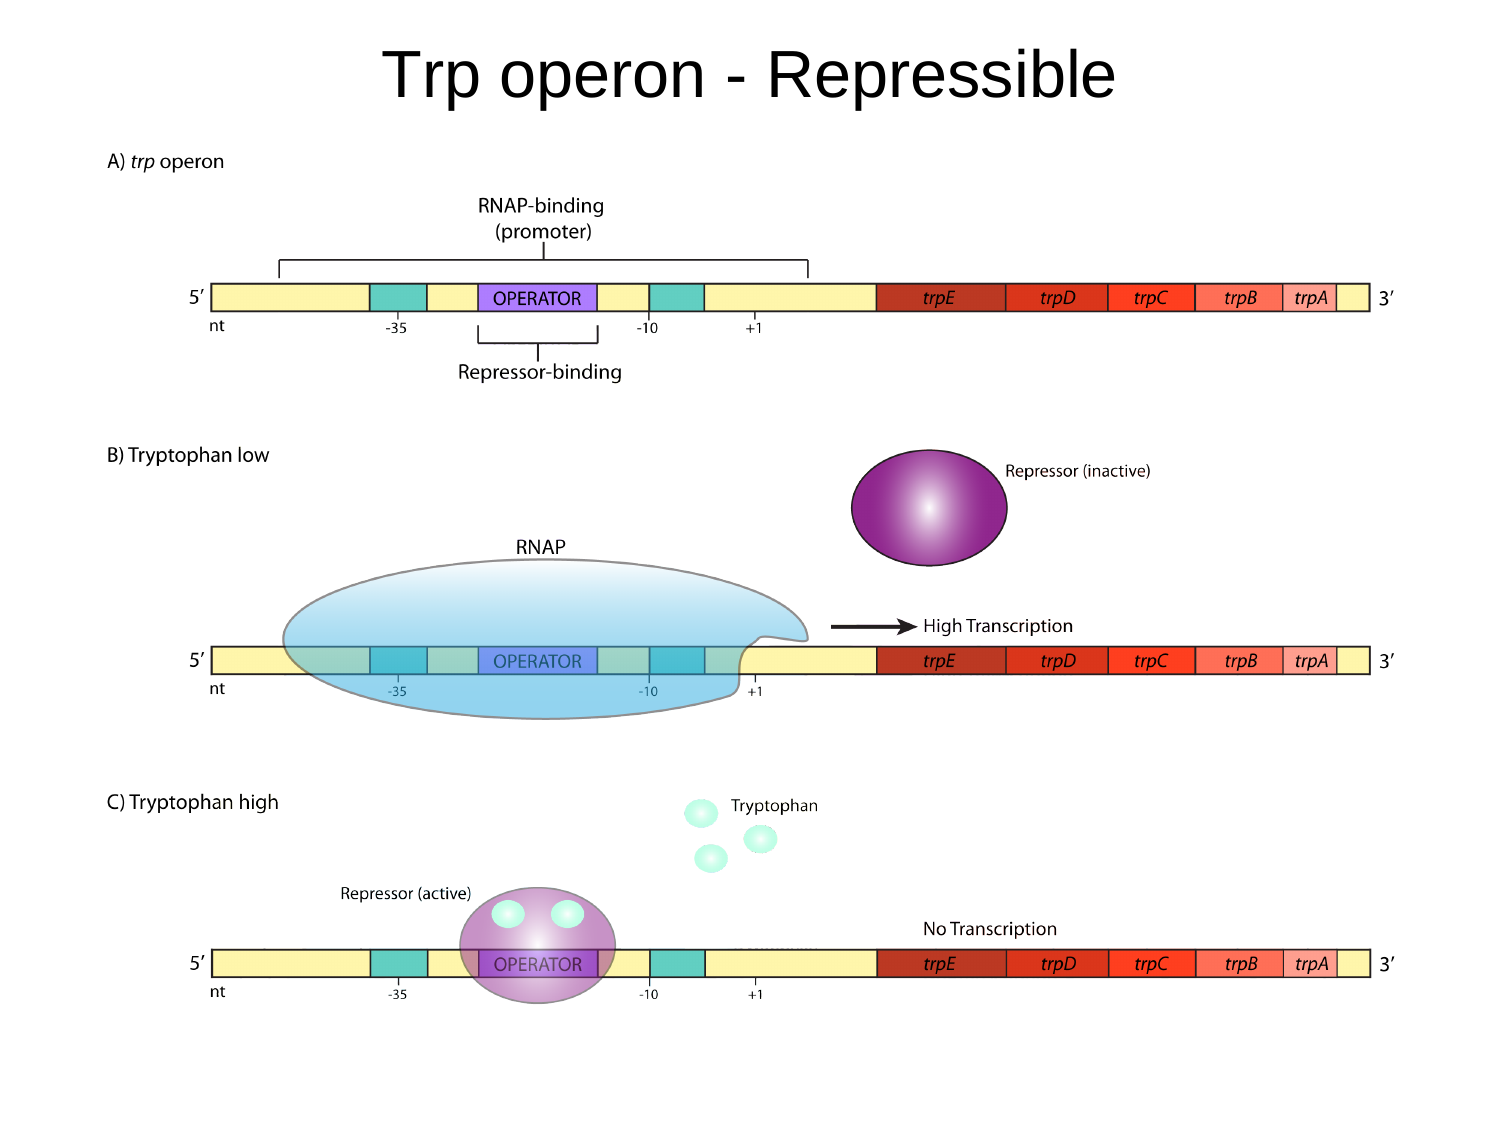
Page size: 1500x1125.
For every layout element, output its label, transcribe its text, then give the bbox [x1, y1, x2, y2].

picture [105, 149, 1395, 1005]
title Trp operon - Repressible [75, 23, 1426, 119]
